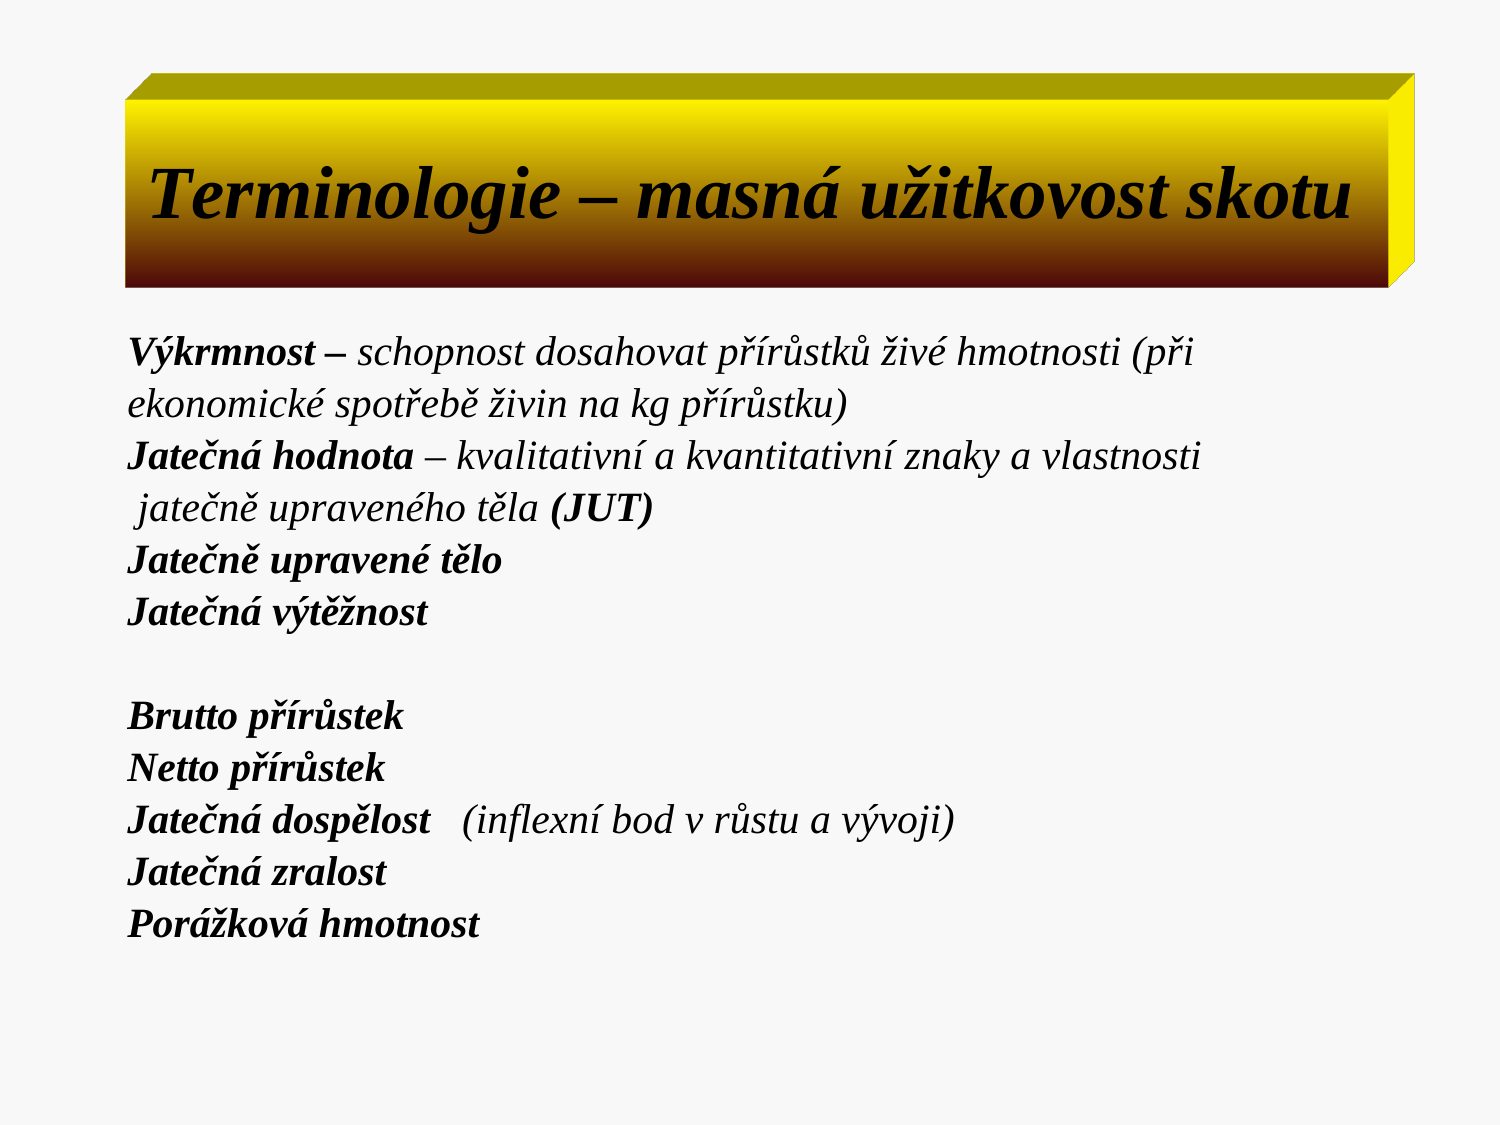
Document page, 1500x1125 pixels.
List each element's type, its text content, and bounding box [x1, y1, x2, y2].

text_box [130, 73, 1414, 287]
title Terminologie – masná užitkovost skotu [112, 96, 1388, 292]
list Výkrmnost – schopnost dosahovat přírůstků živé hmotnosti (při ekonomické spotřebě živin na kg přírůstku) Jatečná hodnota – kvalitativní a kvantitativní znaky a vlastnosti jatečně upraveného těla (JUT) Jatečně upravené tělo Jatečná výtěžnost Brutto přírůstek Netto přírůstek Jatečná dospělost (inflexní bod v růstu a vývoji) Jatečná zralost Porážková hmotnost [112, 324, 1388, 1125]
